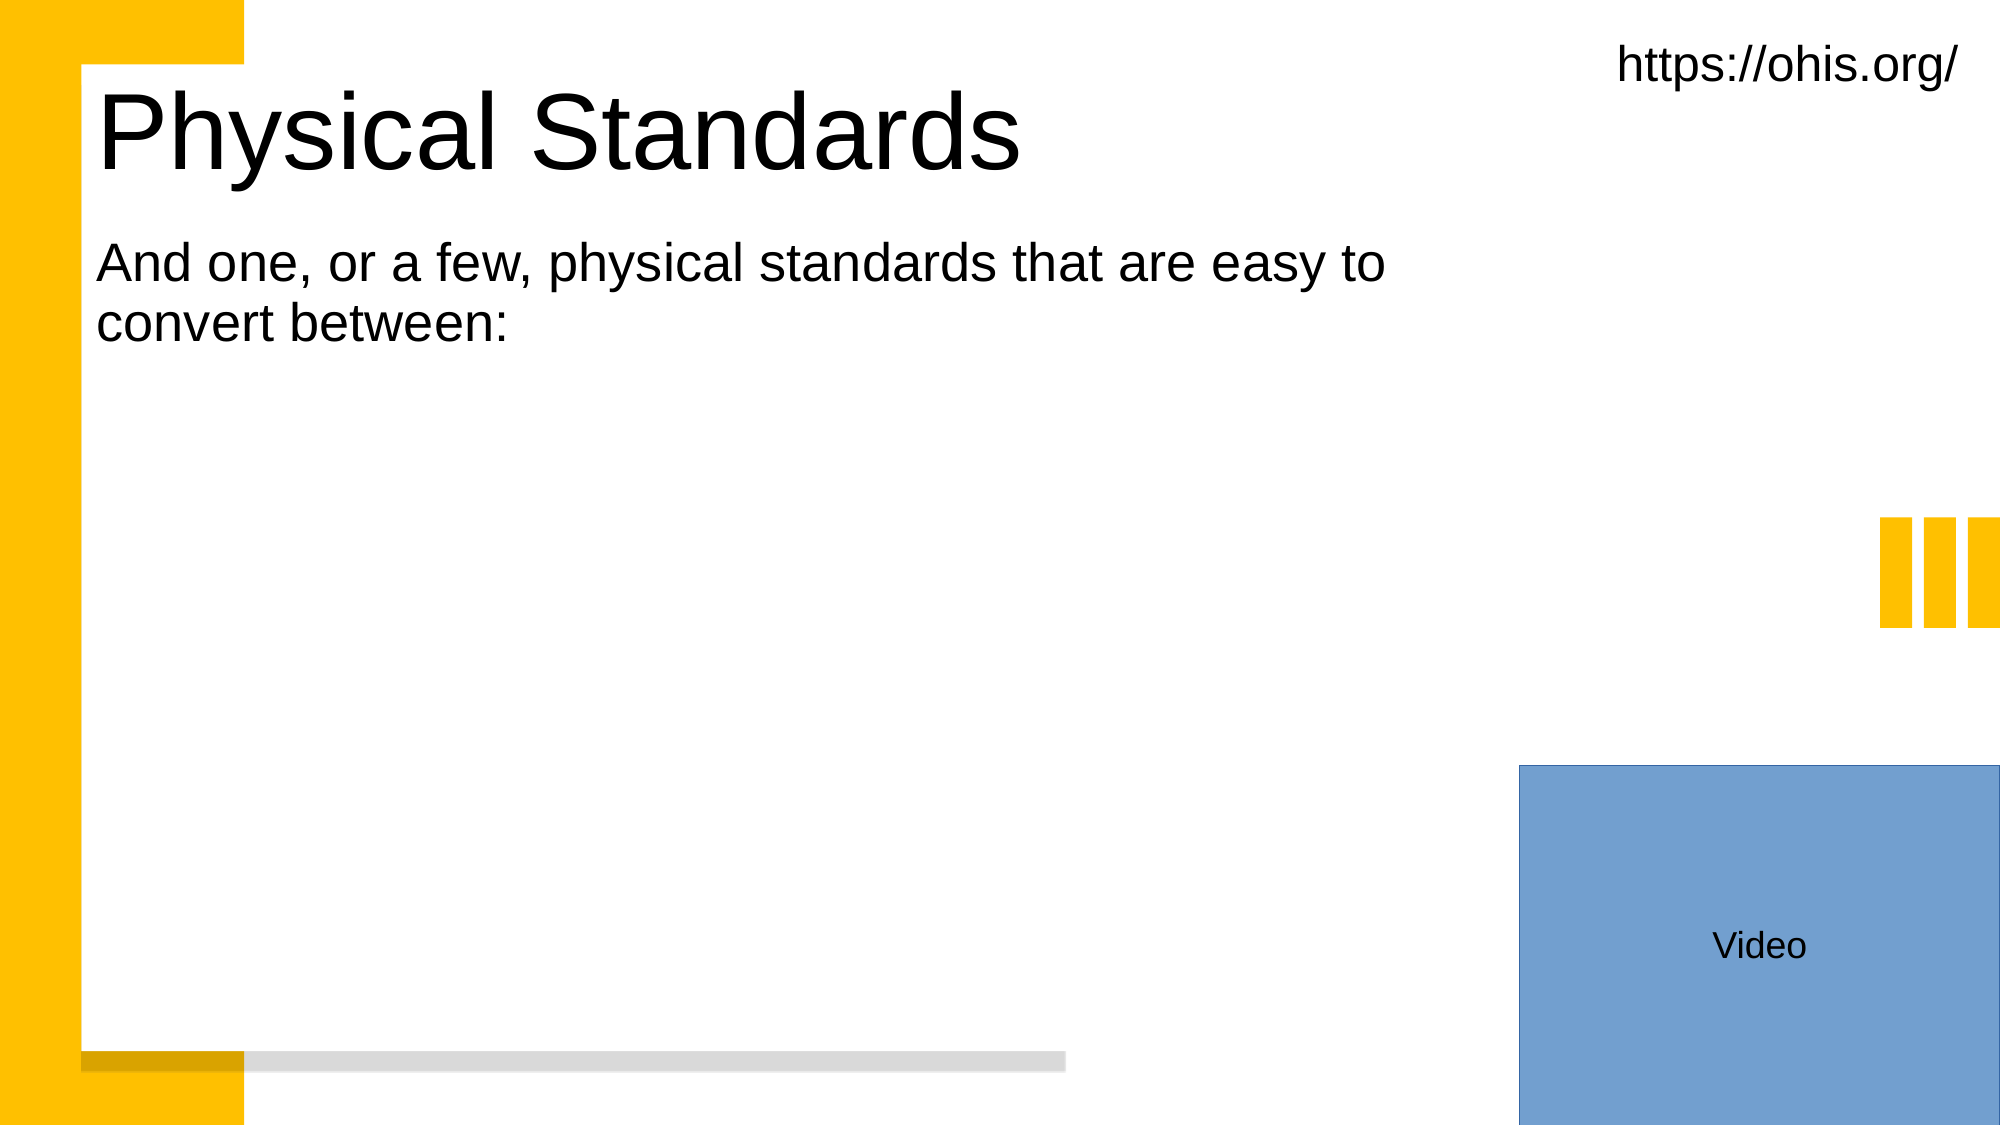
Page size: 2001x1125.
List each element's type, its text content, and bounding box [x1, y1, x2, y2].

text_box Video [1519, 765, 2000, 1125]
text_box https://ohis.org/ [1590, 29, 1974, 105]
text_box And one, or a few, physical standards that are easy to convert between: [81, 224, 1516, 1006]
text_box Physical Standards [81, 64, 1921, 201]
text_box [0, 0, 2000, 1125]
